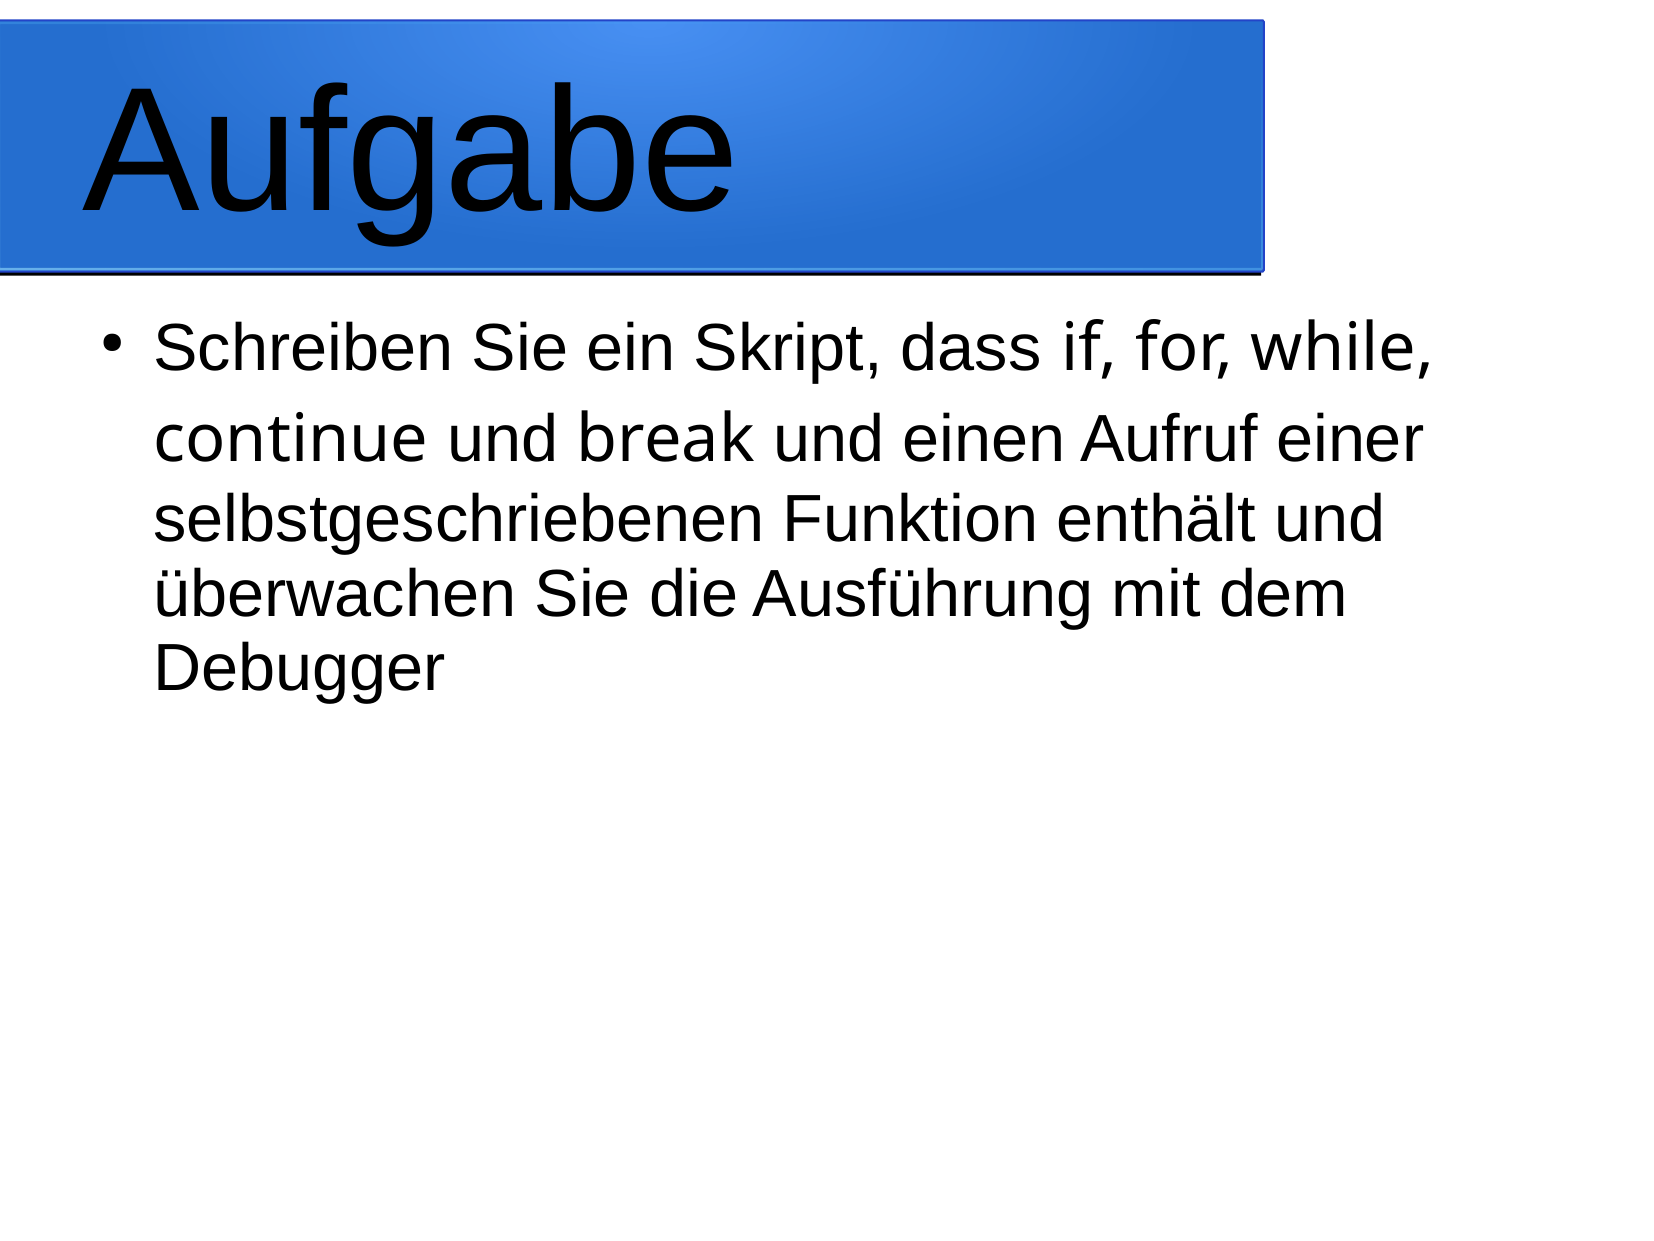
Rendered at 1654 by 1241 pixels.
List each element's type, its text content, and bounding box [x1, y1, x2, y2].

title Aufgabe [82, 47, 1235, 252]
list Schreiben Sie ein Skript, dass if, for, while, continue und break und einen Aufruf einer selbstgeschriebenen Funktion enthält und überwachen Sie die Ausführung mit dem Debugger [82, 299, 1571, 1019]
